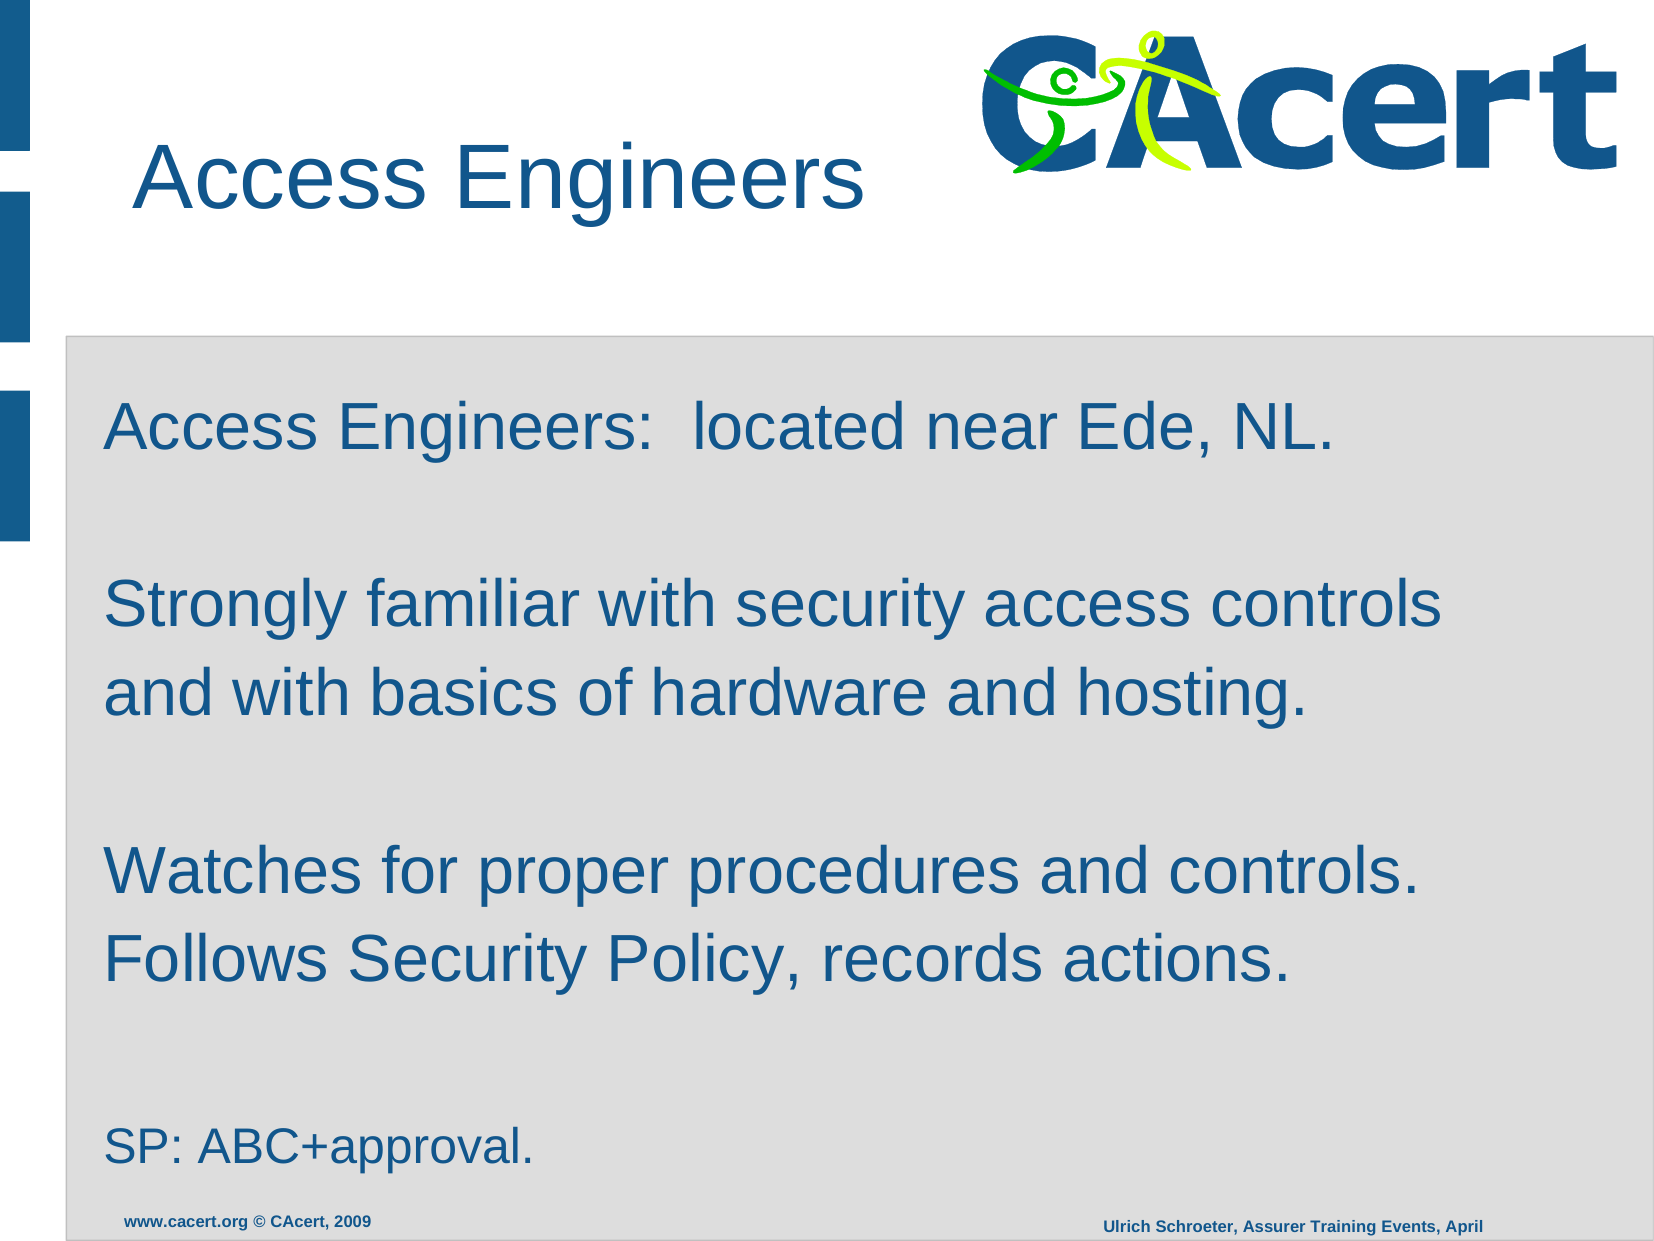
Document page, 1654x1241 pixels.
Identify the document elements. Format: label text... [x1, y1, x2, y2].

text_box Access Engineers [118, 118, 882, 239]
text_box Access Engineers: located near Ede, NL. Strongly familiar with security access controls and with basics of hardware and hosting. Watches for proper procedures and controls. Follows Security Policy, records actions. SP: ABC+approval. [88, 367, 1567, 1182]
